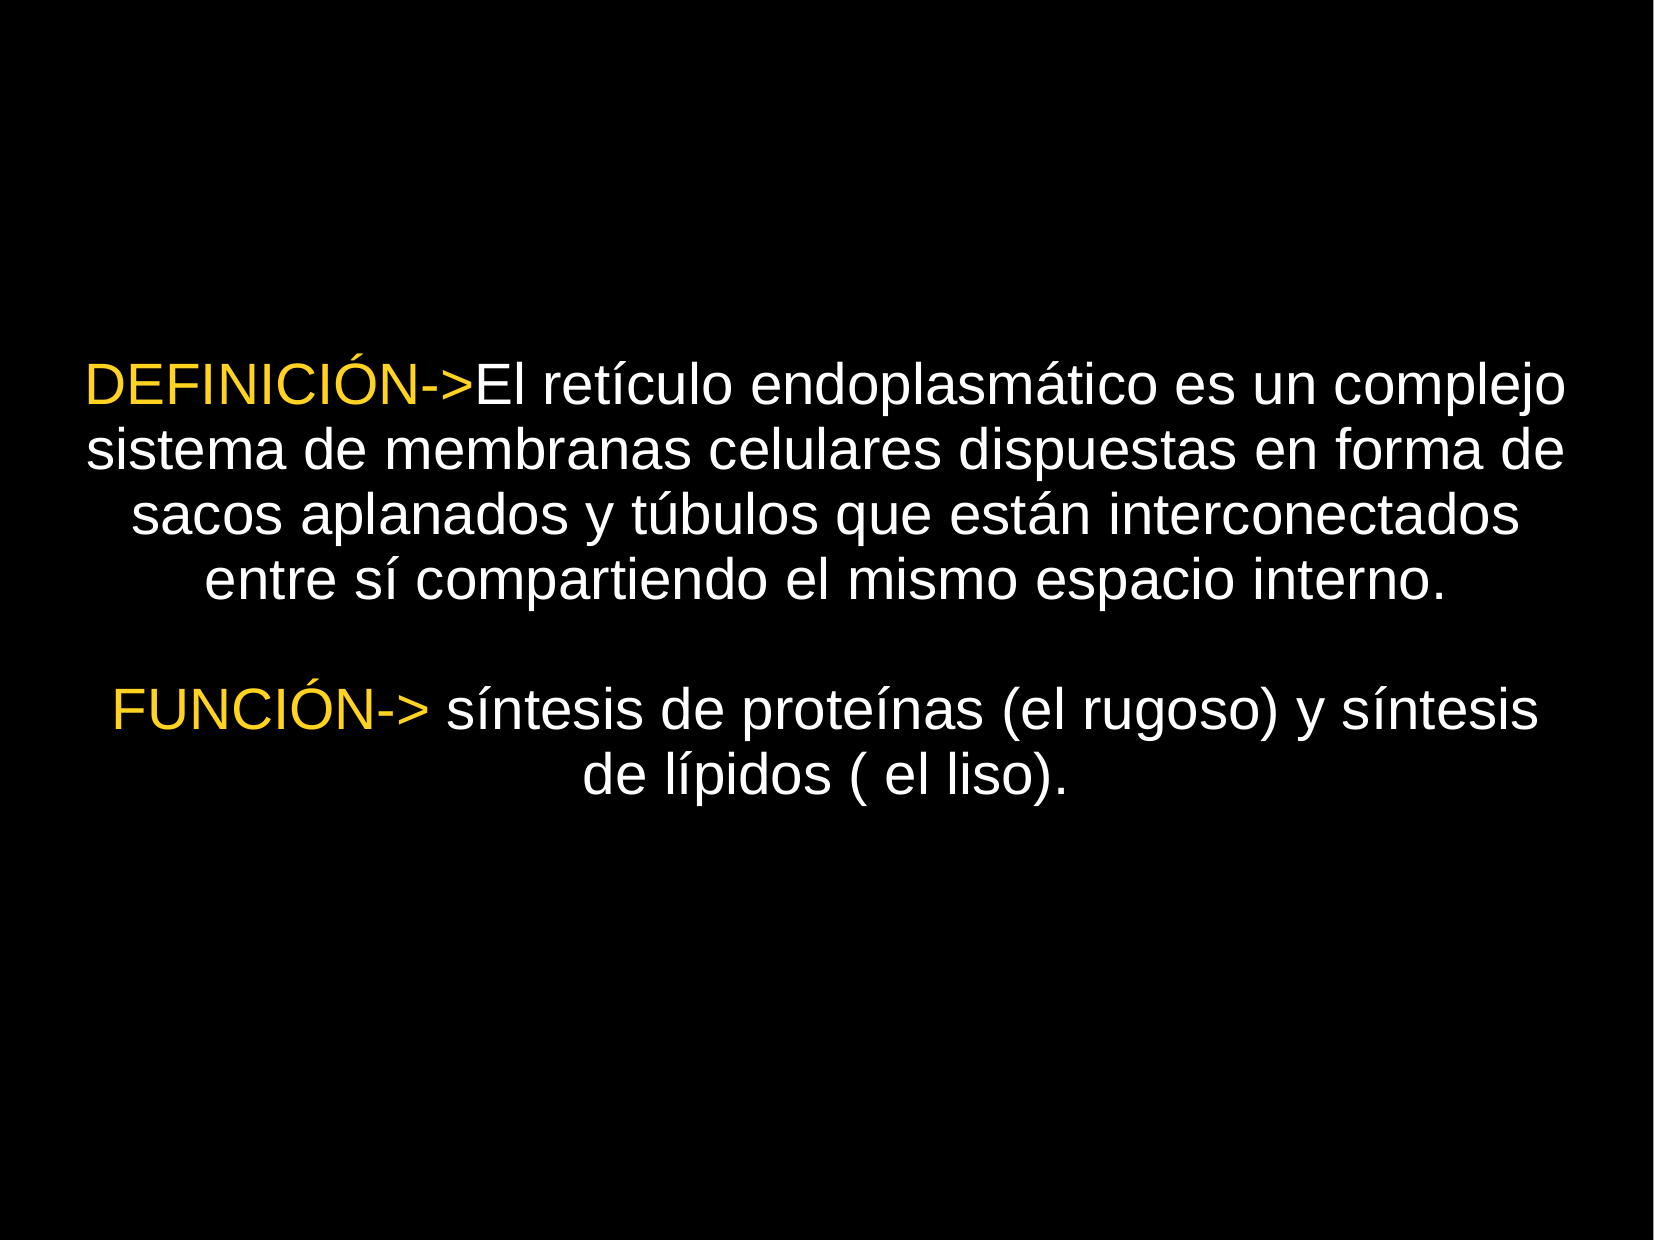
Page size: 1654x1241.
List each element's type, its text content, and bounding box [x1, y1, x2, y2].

subtitle DEFINICIÓN->El retículo endoplasmático es un complejo sistema de membranas celulares dispuestas en forma de sacos aplanados y túbulos que están interconectados entre sí compartiendo el mismo espacio interno. FUNCIÓN-> síntesis de proteínas (el rugoso) y síntesis de lípidos ( el liso). [82, 49, 1571, 1109]
